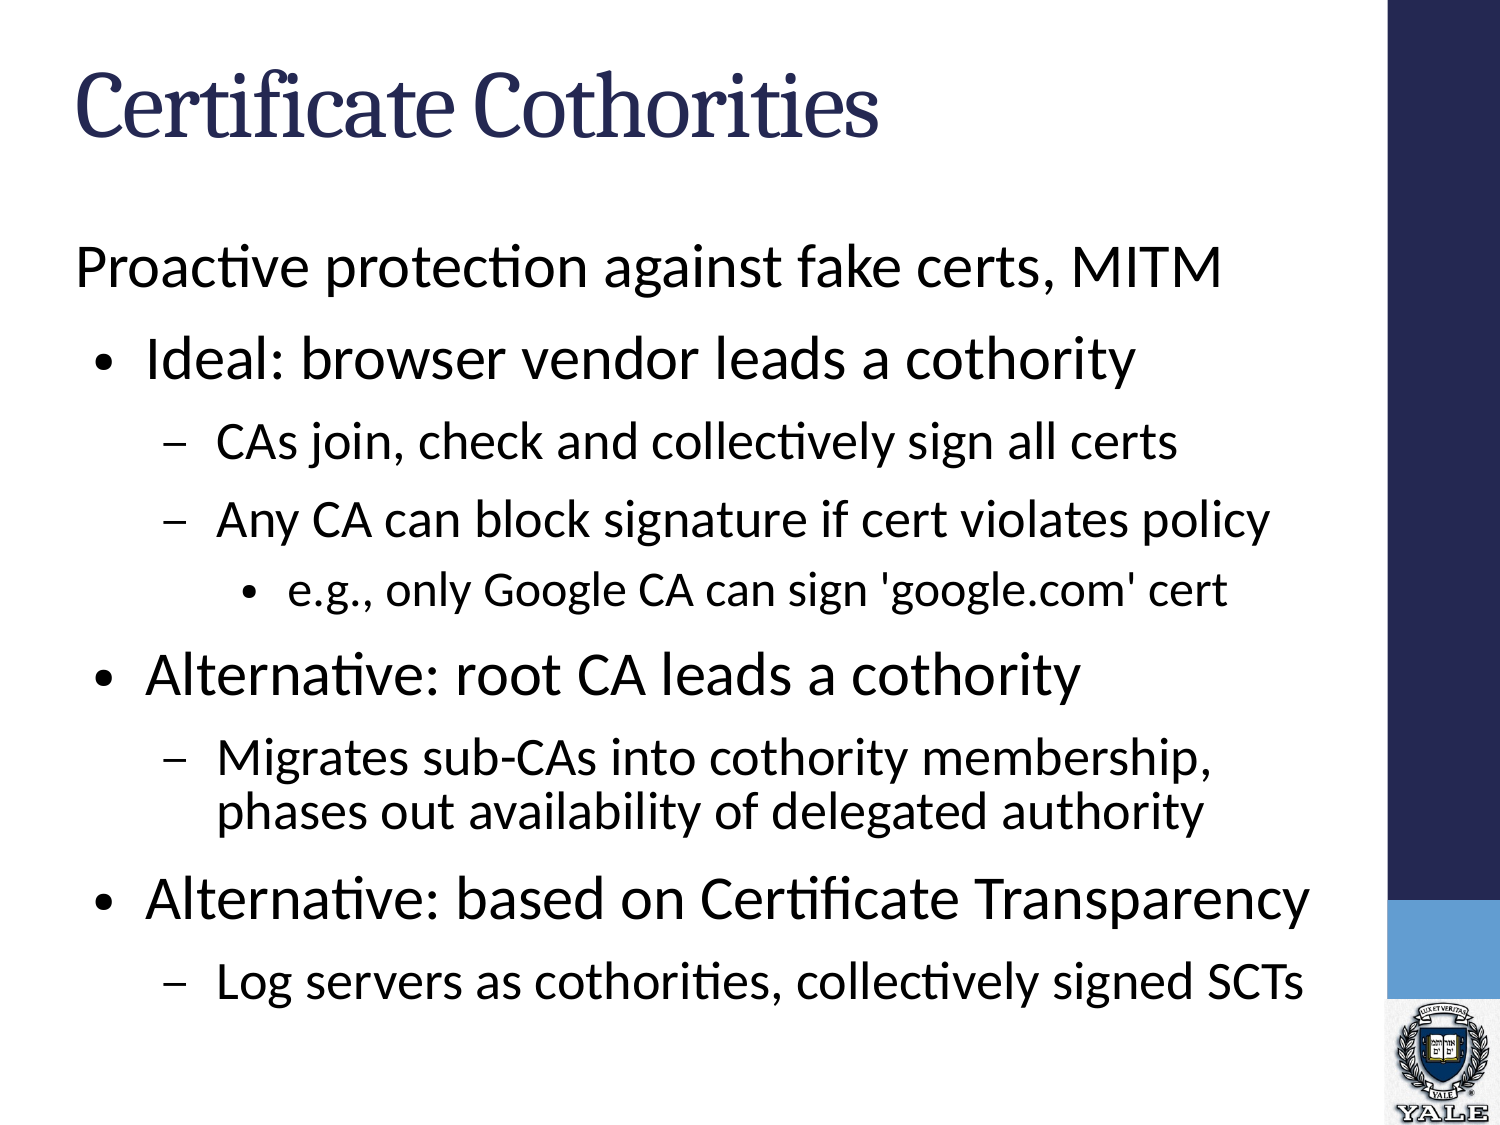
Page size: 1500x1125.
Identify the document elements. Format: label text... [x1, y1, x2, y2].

picture [1384, 999, 1500, 1125]
title Certificate Cothorities [75, 12, 1325, 200]
list Proactive protection against fake certs, MITM Ideal: browser vendor leads a cothority CAs join, check and collectively sign all certs Any CA can block signature if cert violates policy e.g., only Google CA can sign 'google.com' cert Alternative: root CA leads a cothority Migrates sub-CAs into cothority membership, phases out availability of delegated authority Alternative: based on Certificate Transparency Log servers as cothorities, collectively signed SCTs [75, 239, 1325, 1063]
